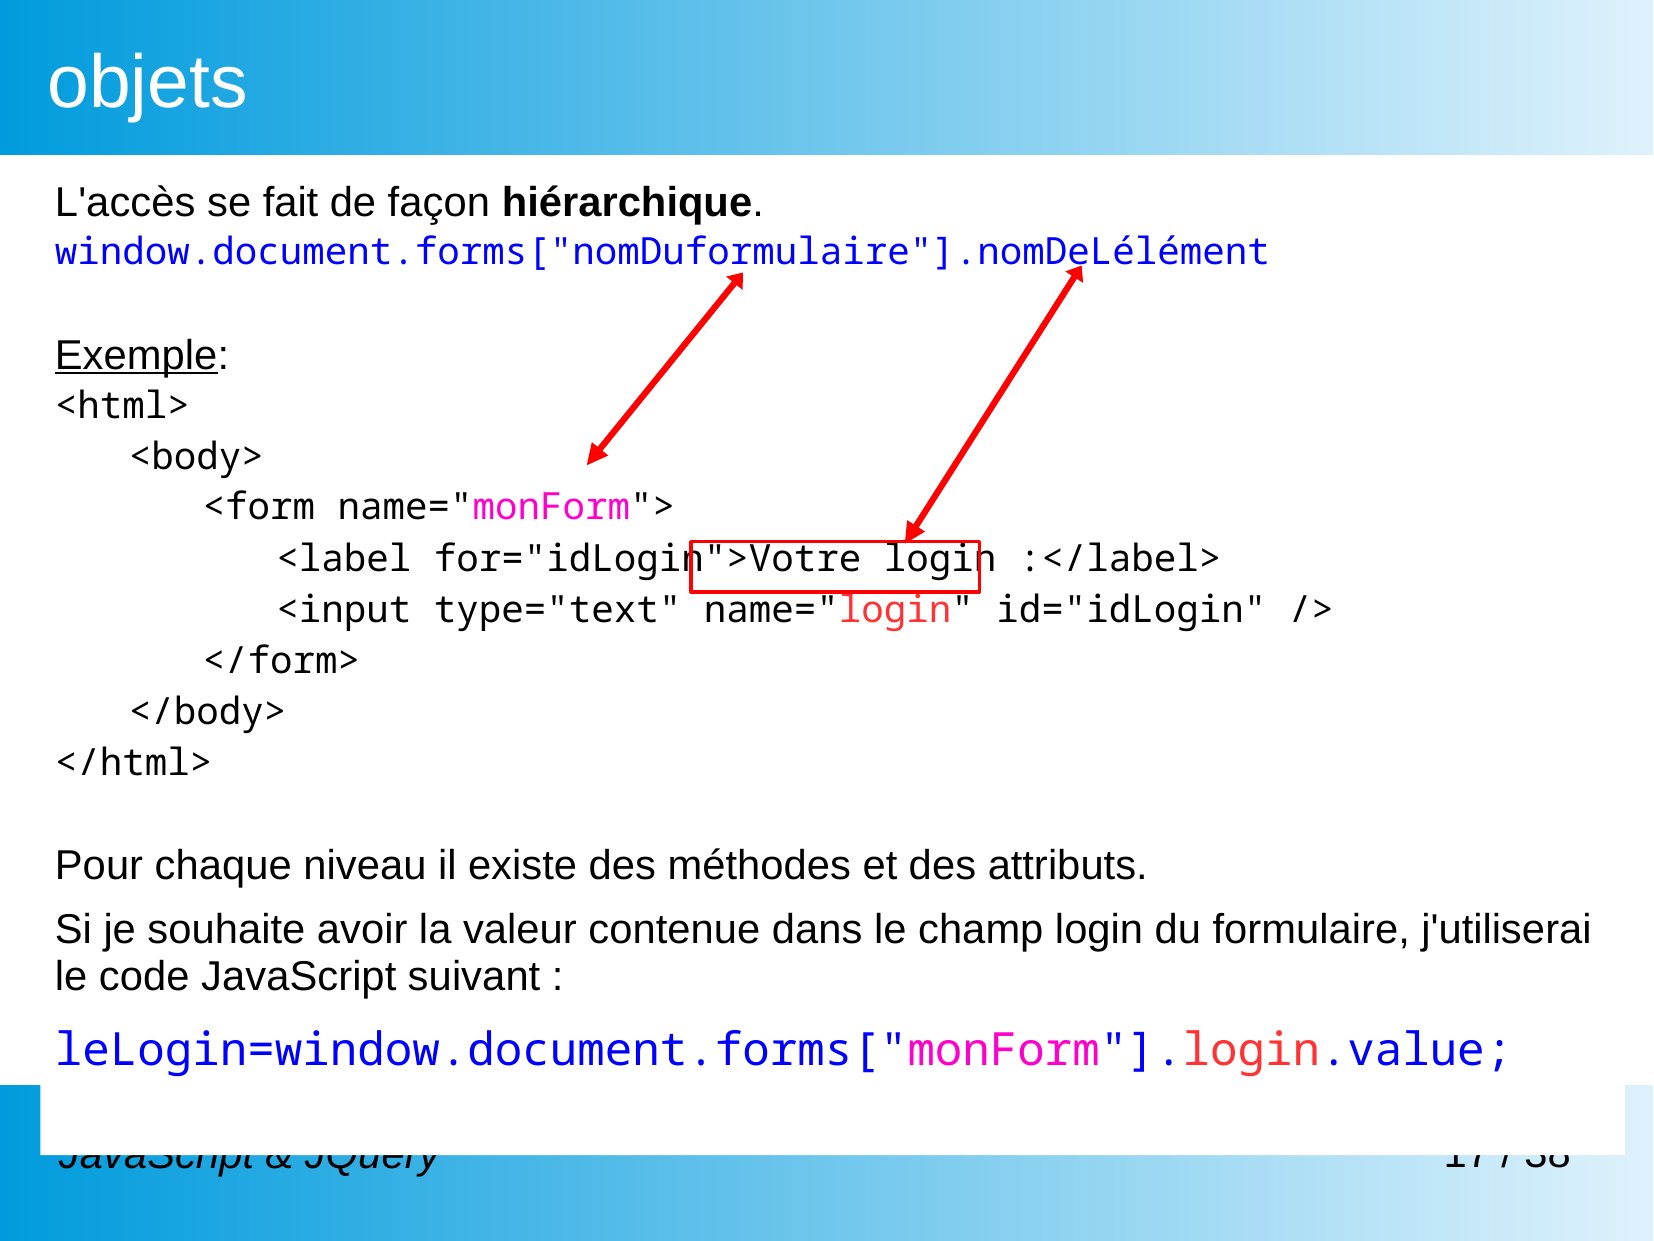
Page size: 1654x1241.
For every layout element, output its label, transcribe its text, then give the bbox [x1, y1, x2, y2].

text_box L'accès se fait de façon hiérarchique. window.document.forms["nomDuformulaire"].nomDeLélément Exemple: <html> <body> <form name="monForm"> <label for="idLogin">Votre login :</label> <input type="text" name="login" id="idLogin" /> </form> </body> </html> Pour chaque niveau il existe des méthodes et des attributs. Si je souhaite avoir la valeur contenue dans le champ login du formulaire, j'utiliserai le code JavaScript suivant : leLogin=window.document.forms["monForm"].login.value; [40, 170, 1625, 1069]
title objets [47, 28, 1536, 134]
